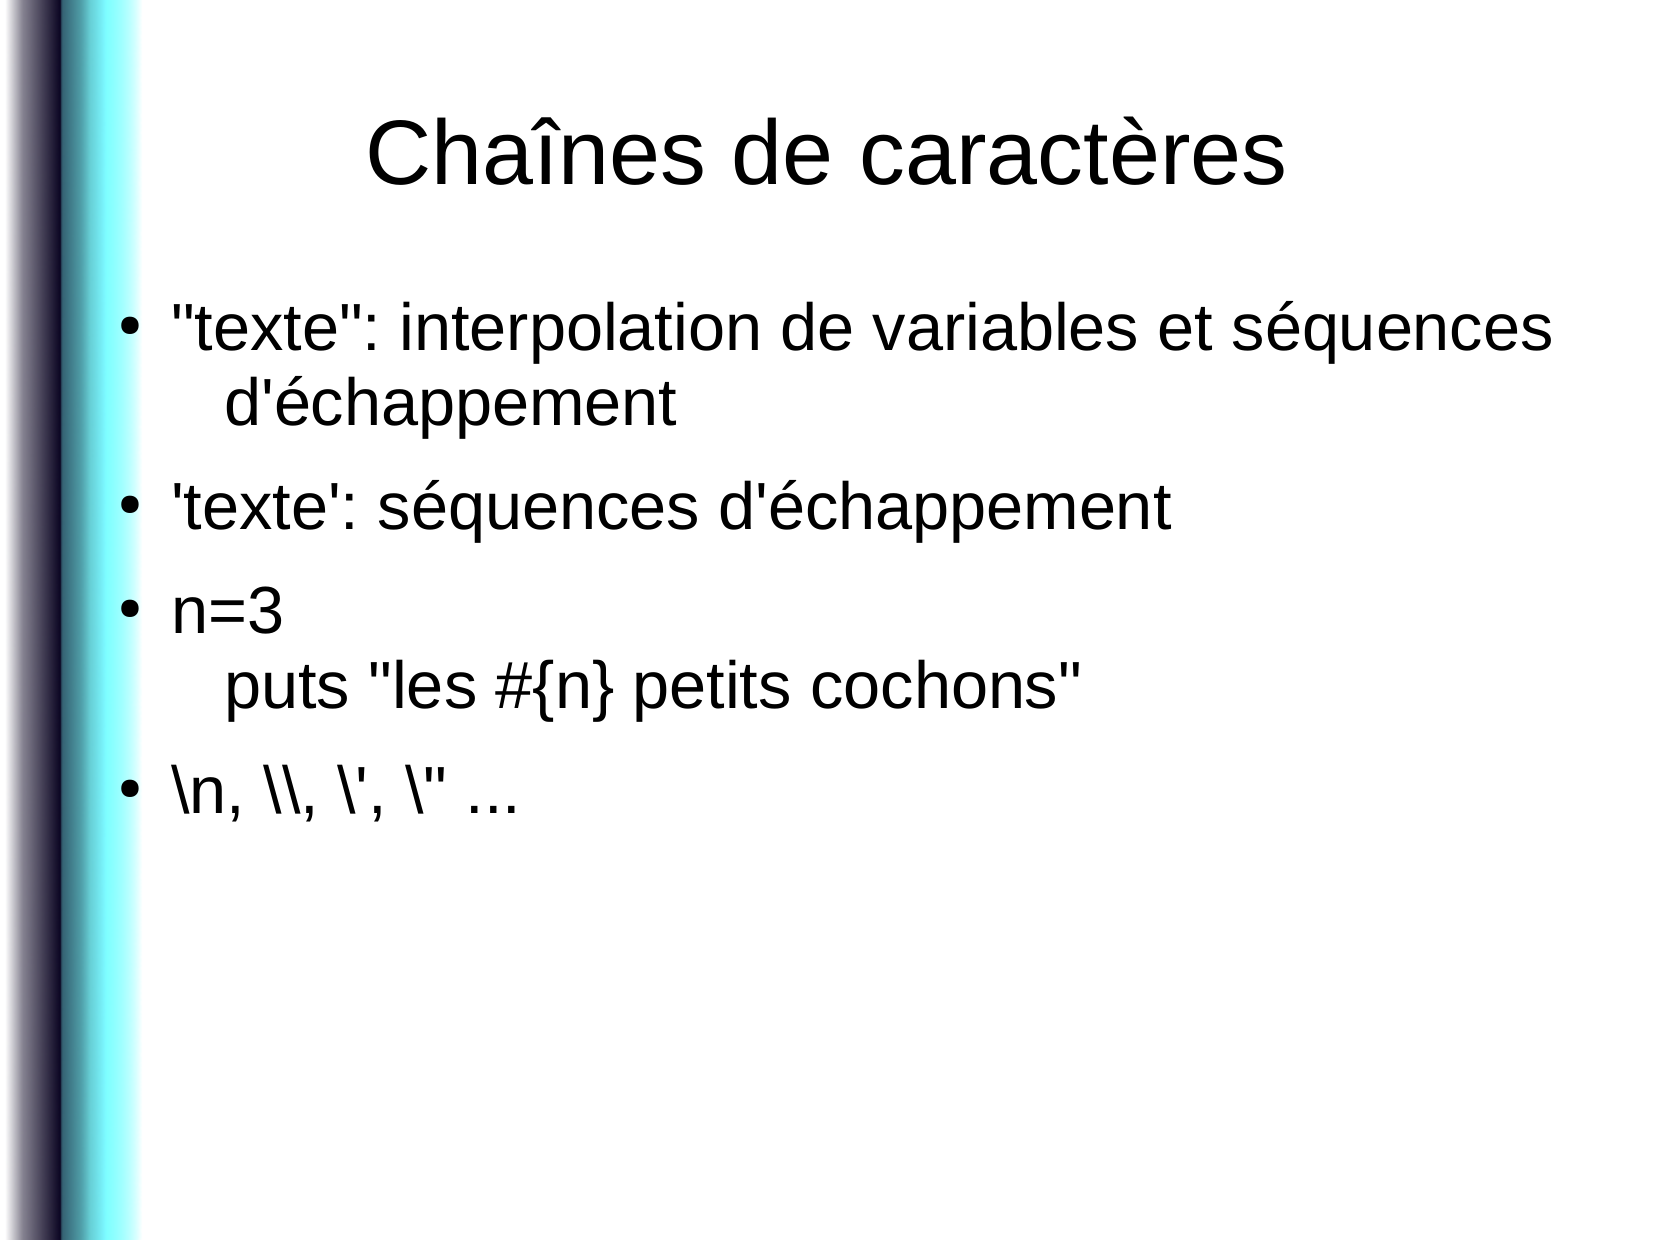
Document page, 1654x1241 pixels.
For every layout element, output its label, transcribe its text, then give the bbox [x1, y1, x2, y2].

list "texte": interpolation de variables et séquences d'échappement 'texte': séquences d'échappement n=3 puts "les #{n} petits cochons" \n, \\, \', \" ... [82, 290, 1571, 1109]
title Chaînes de caractères [82, 49, 1571, 257]
picture [0, 0, 1654, 1240]
